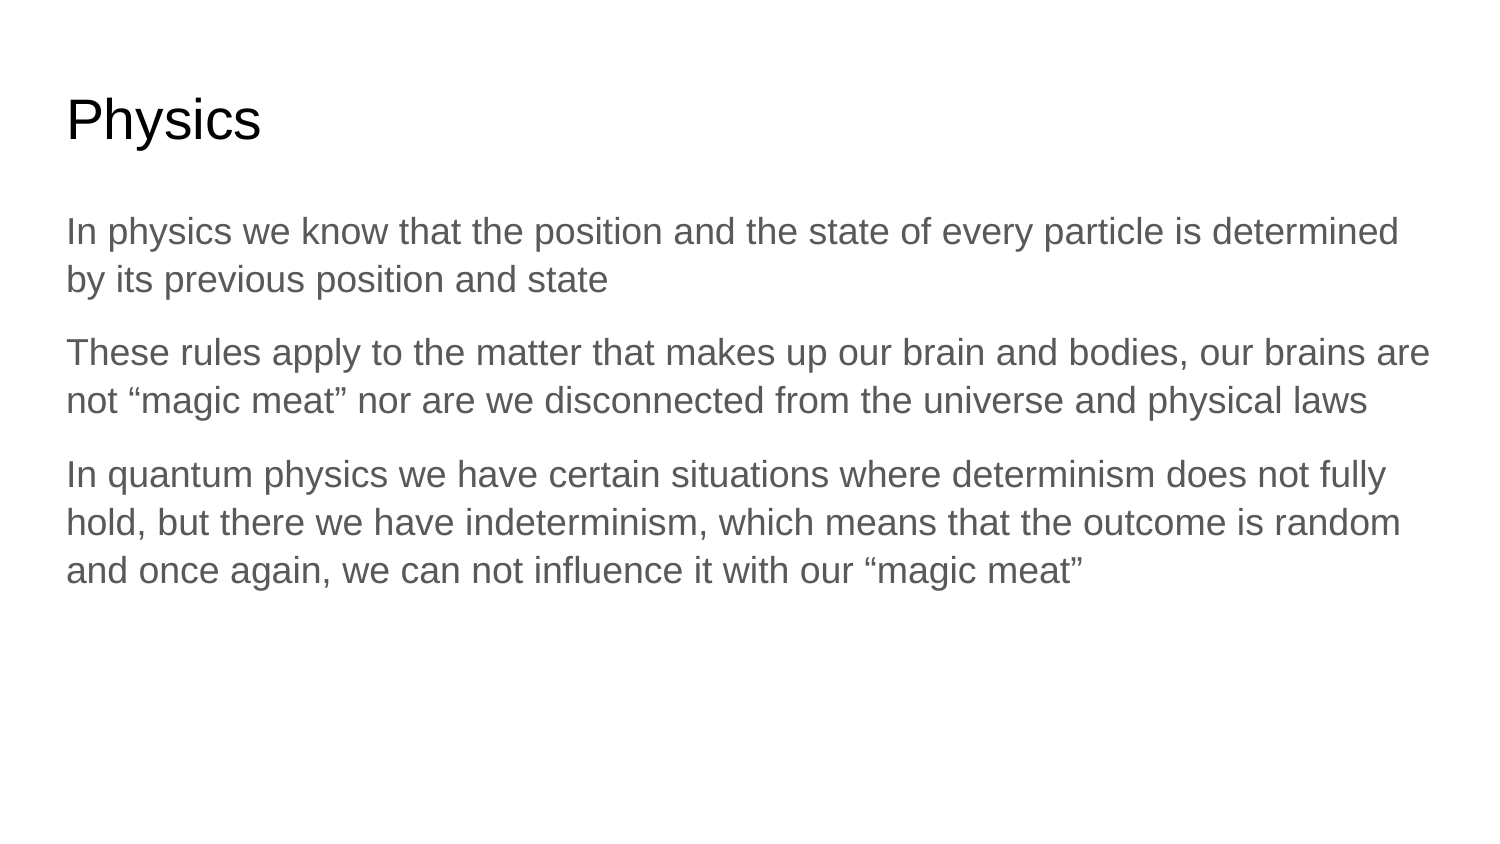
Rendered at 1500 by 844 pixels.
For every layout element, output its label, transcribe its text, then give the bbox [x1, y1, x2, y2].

title Physics [51, 72, 1449, 167]
list In physics we know that the position and the state of every particle is determined by its previous position and state These rules apply to the matter that makes up our brain and bodies, our brains are not “magic meat” nor are we disconnected from the universe and physical laws In quantum physics we have certain situations where determinism does not fully hold, but there we have indeterminism, which means that the outcome is random and once again, we can not influence it with our “magic meat” [51, 189, 1449, 750]
